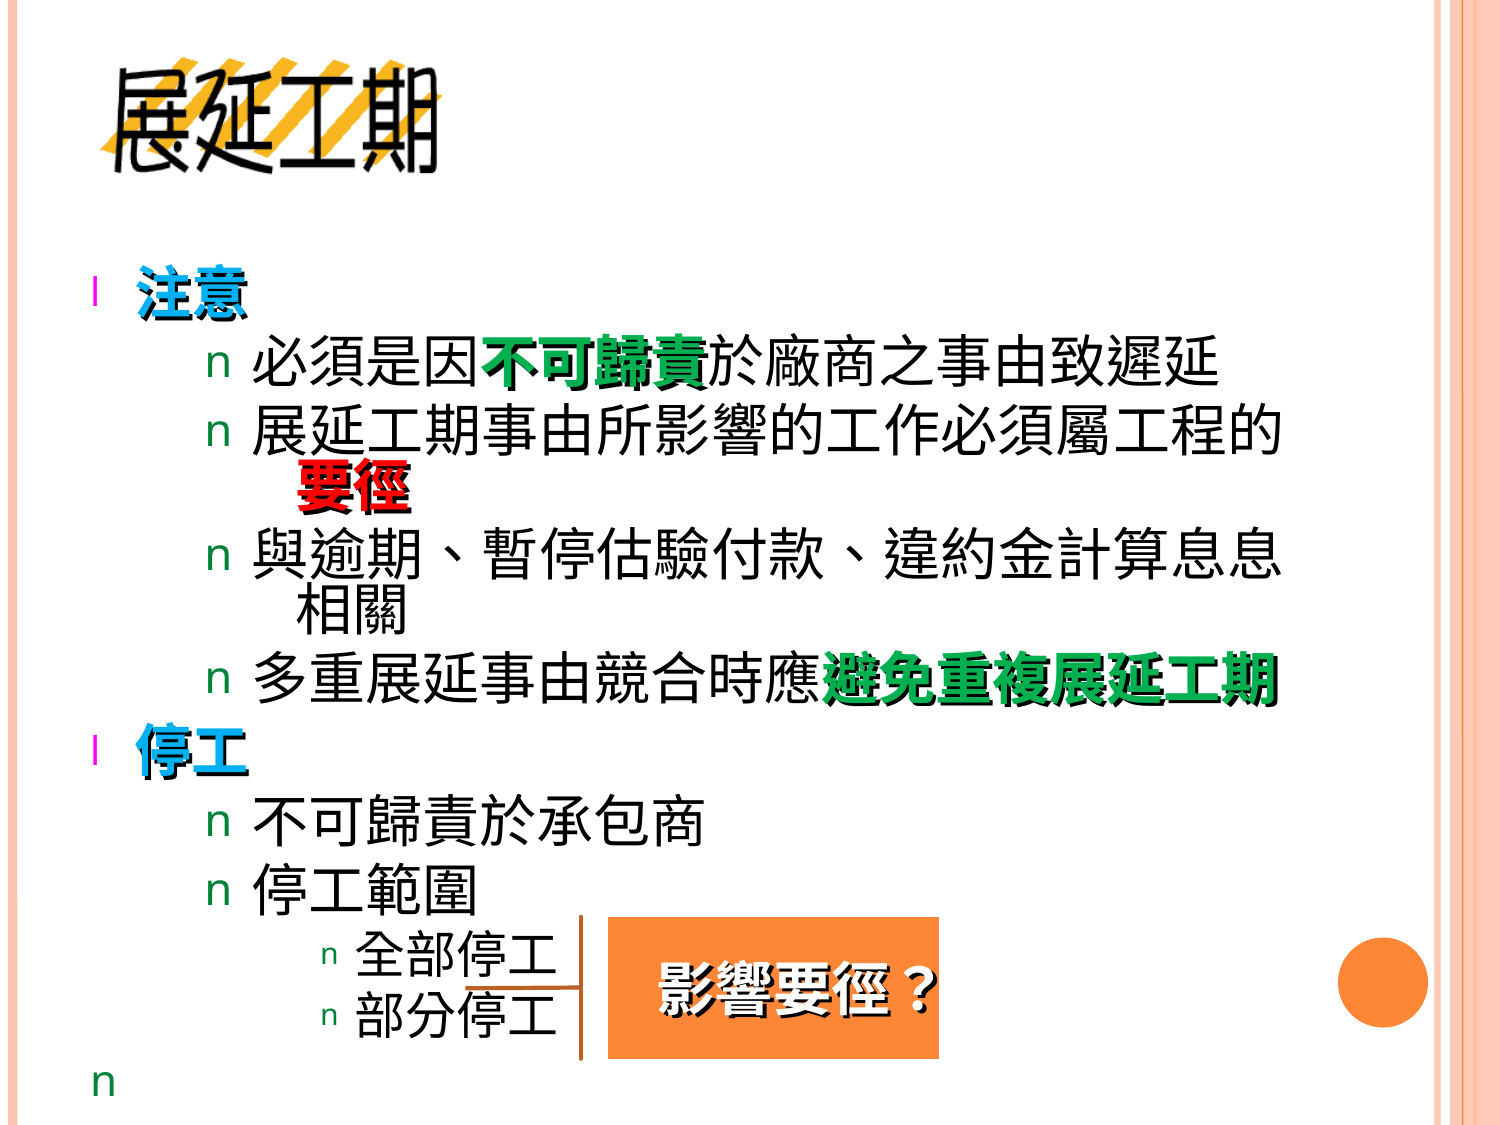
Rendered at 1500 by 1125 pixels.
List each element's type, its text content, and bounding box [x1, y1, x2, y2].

text_box [608, 917, 939, 1059]
list 注意 必須是因不可歸責於廠商之事由致遲延 展延工期事由所影響的工作必須屬工程的要徑 與逾期、暫停估驗付款、違約金計算息息相關 多重展延事由競合時應避免重複展延工期 停工 不可歸責於承包商 停工範圍 全部停工 部分停工 [75, 262, 1300, 1106]
picture [100, 54, 449, 178]
text_box 影響要徑？ [619, 944, 927, 1031]
